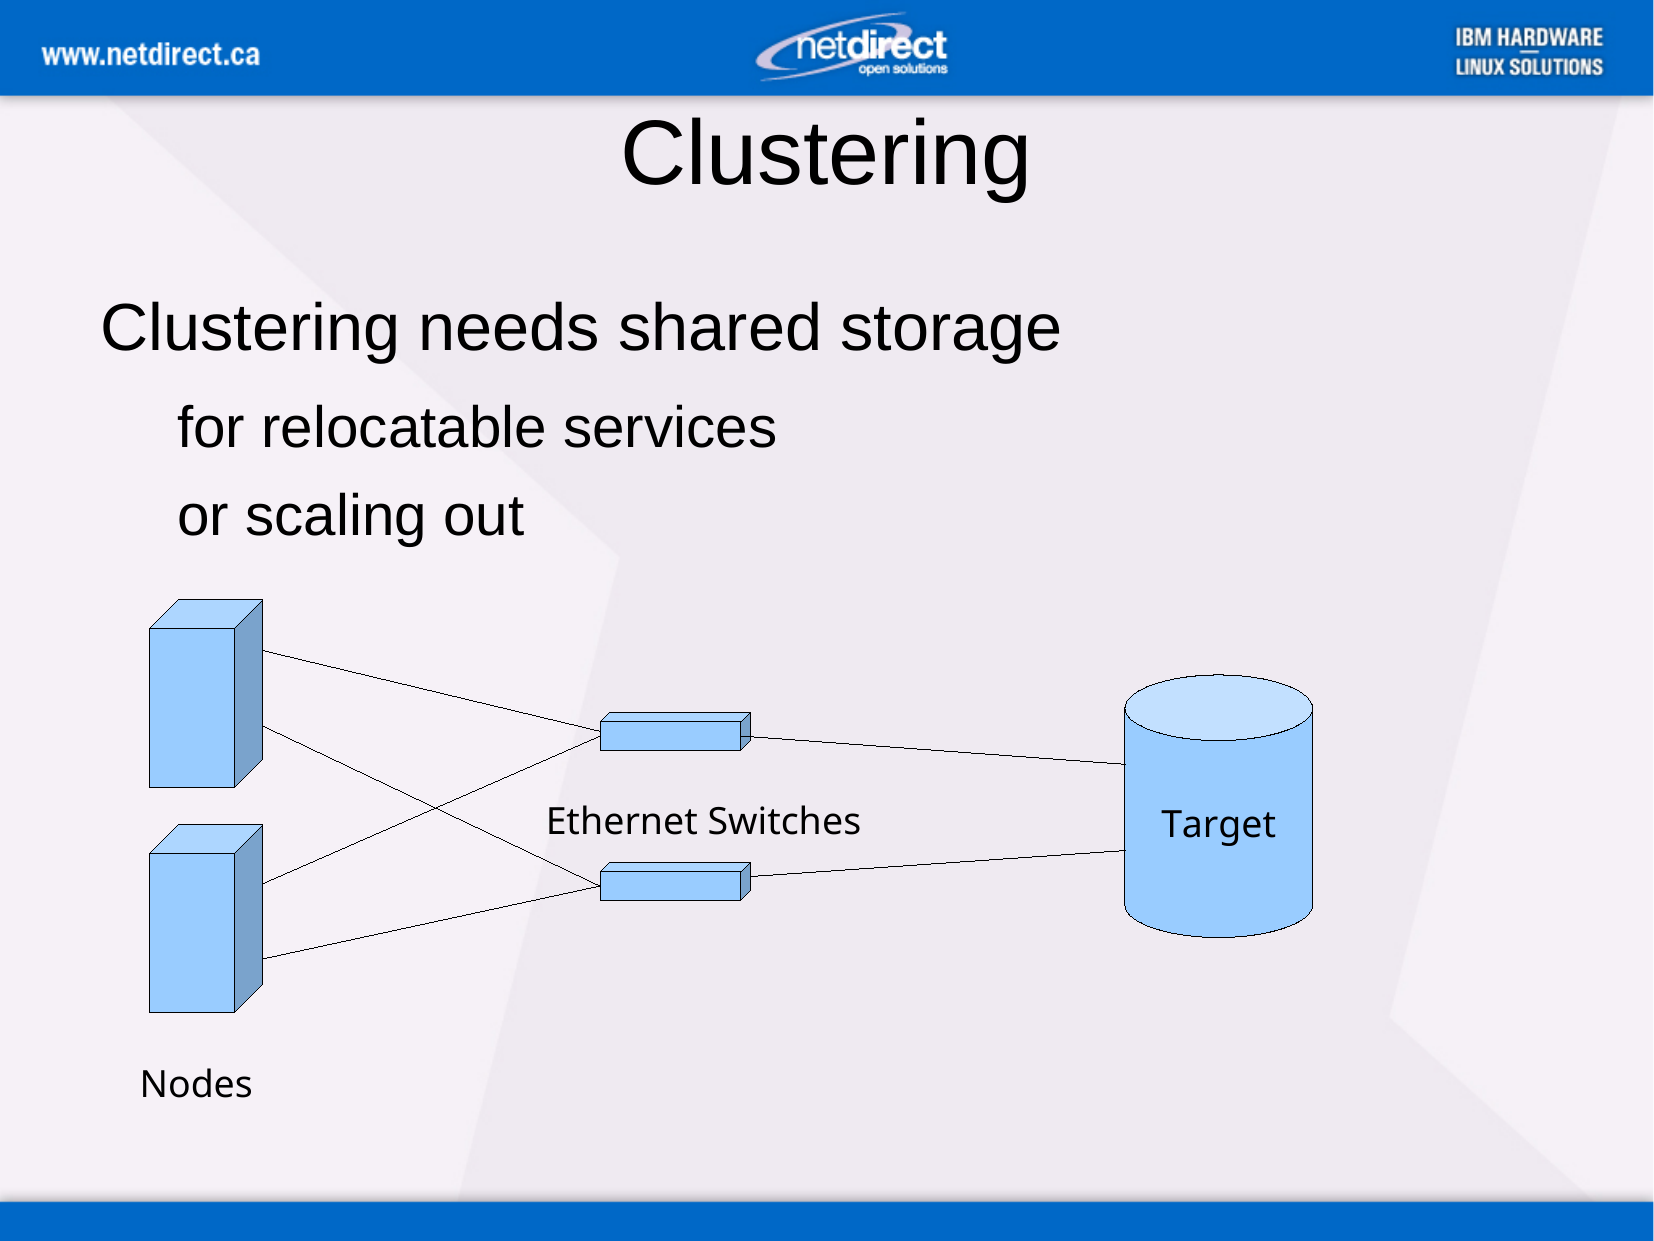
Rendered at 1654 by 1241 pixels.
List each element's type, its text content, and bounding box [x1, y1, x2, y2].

list Clustering needs shared storage for relocatable services or scaling out [82, 290, 1571, 1094]
text_box Ethernet Switches [531, 787, 819, 846]
text_box Nodes [124, 1050, 263, 1109]
picture [0, 0, 1654, 1241]
text_box [600, 712, 751, 751]
title Clustering [82, 56, 1571, 250]
text_box [600, 862, 751, 901]
text_box Target [1124, 709, 1313, 938]
text_box Ethernet Switches [849, 787, 863, 846]
text_box [149, 824, 263, 1013]
text_box [149, 599, 263, 788]
text_box [819, 787, 849, 863]
